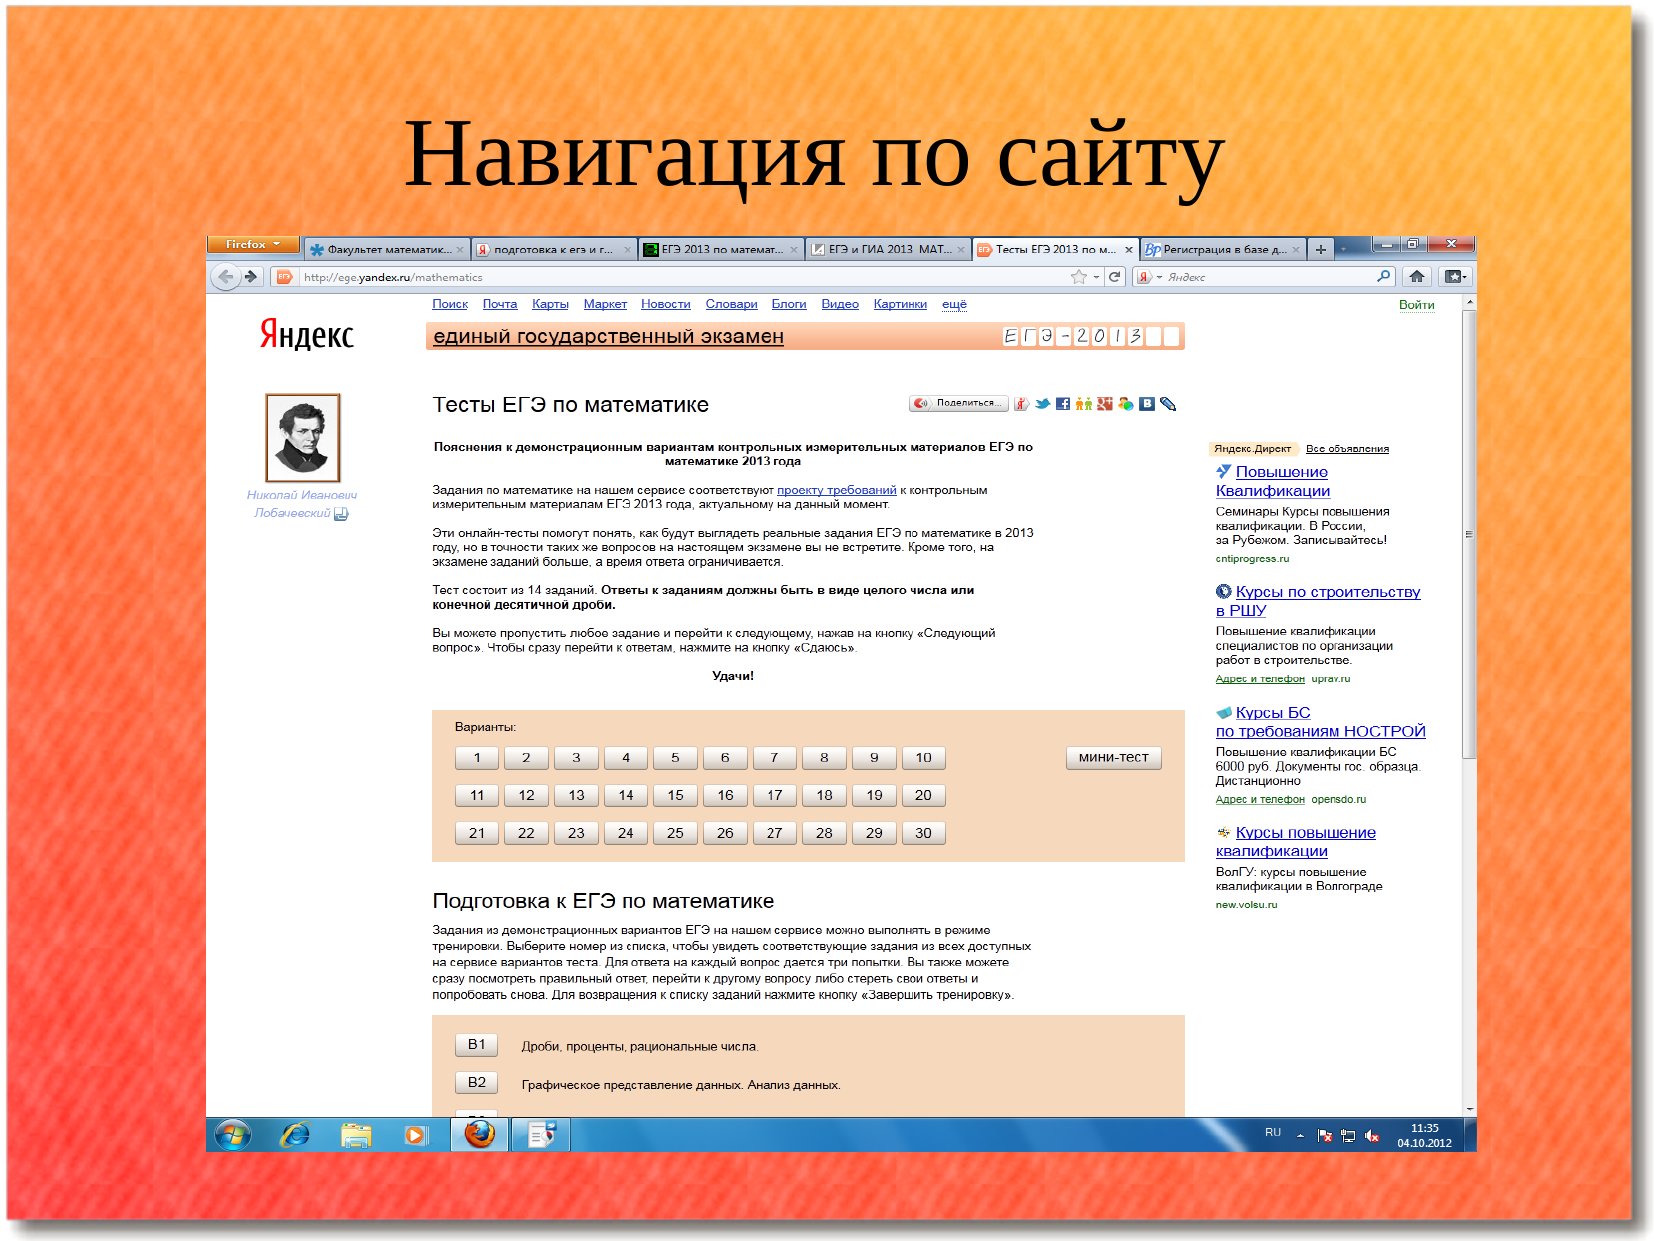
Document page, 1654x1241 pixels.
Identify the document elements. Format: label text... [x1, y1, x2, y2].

picture [0, 0, 1654, 1241]
title Навигация по сайту [121, 98, 1534, 315]
